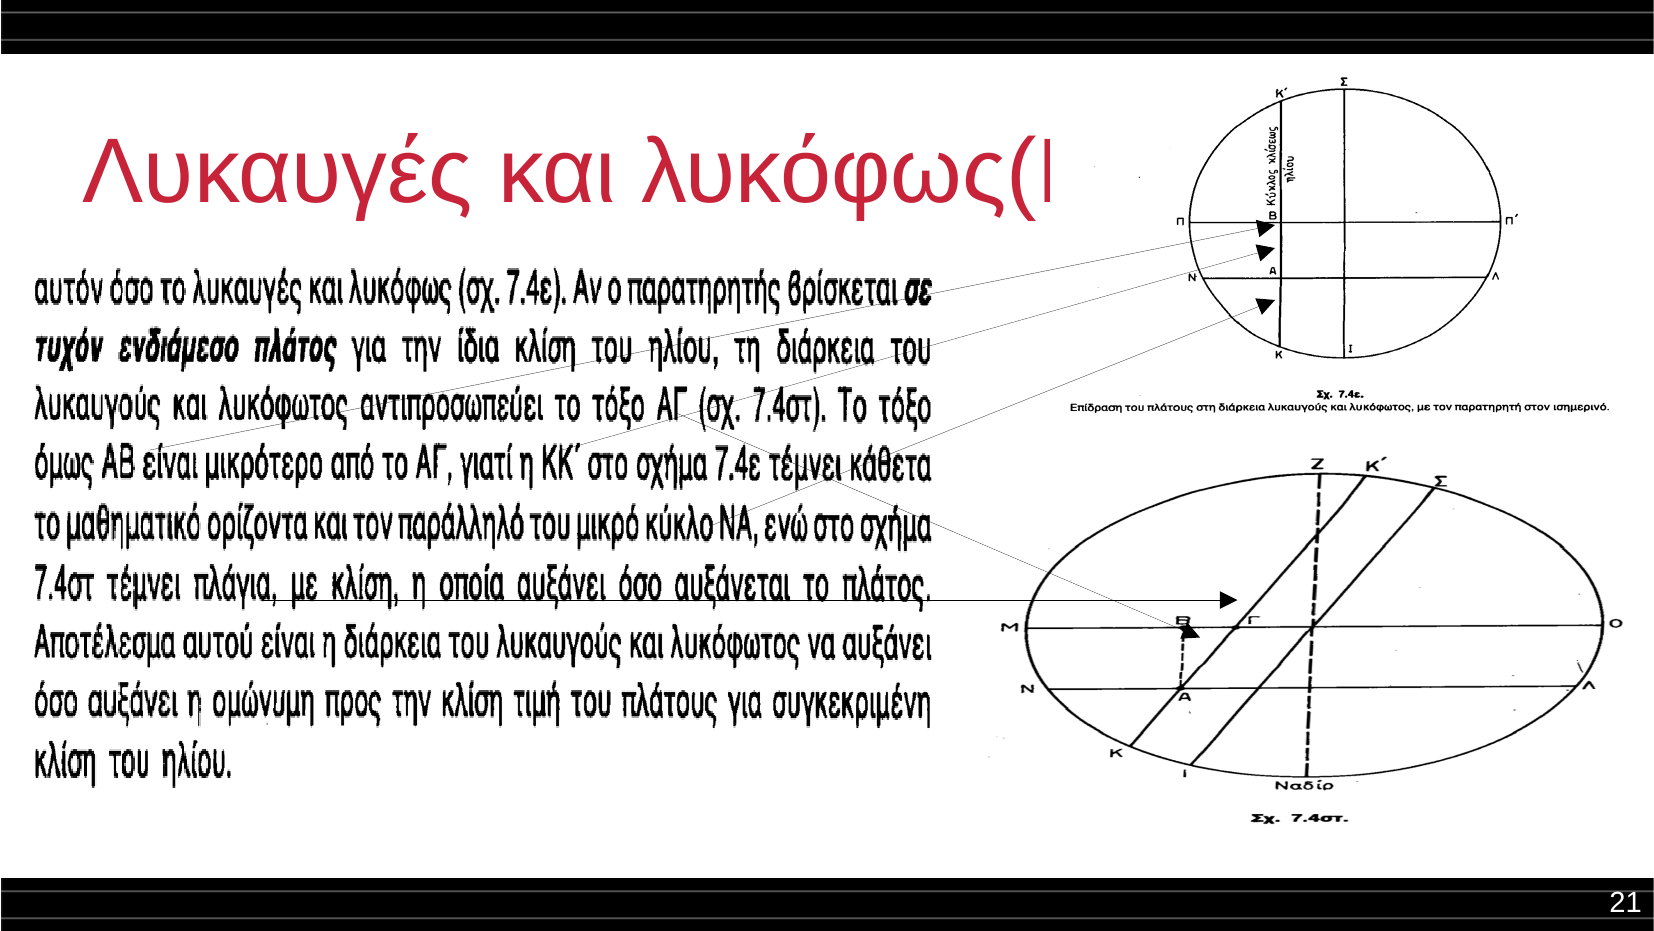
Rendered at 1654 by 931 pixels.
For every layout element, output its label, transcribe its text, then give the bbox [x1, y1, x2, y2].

picture [686, 344, 938, 477]
picture [25, 262, 938, 788]
picture [1, 0, 1654, 54]
title Λυκαυγές και λυκόφως(ΕΚΤΟΣ) [82, 92, 1050, 249]
picture [1050, 74, 1613, 413]
picture [975, 454, 1654, 826]
picture [1, 878, 1654, 931]
picture [831, 436, 938, 524]
picture [988, 549, 1109, 600]
